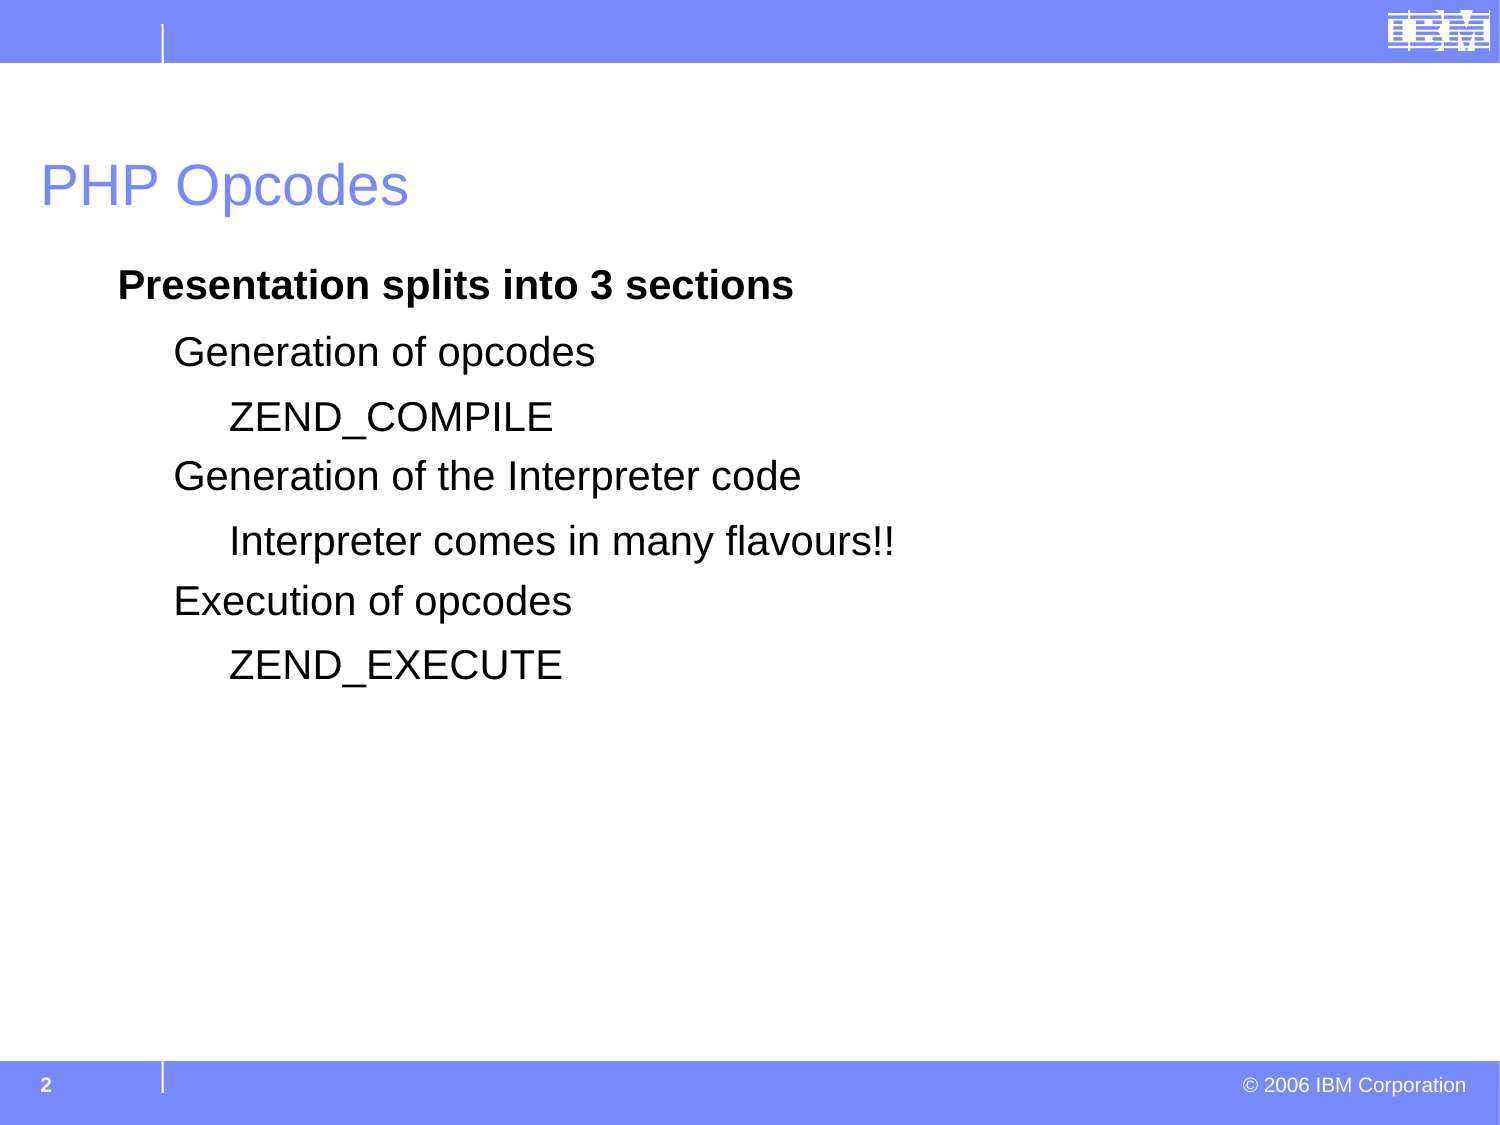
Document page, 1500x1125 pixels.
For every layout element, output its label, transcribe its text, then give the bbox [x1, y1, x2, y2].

list Presentation splits into 3 sections Generation of opcodes ZEND_COMPILE Generation of the Interpreter code Interpreter comes in many flavours!! Execution of opcodes ZEND_EXECUTE [102, 254, 1378, 1031]
title PHP Opcodes [25, 123, 1378, 225]
